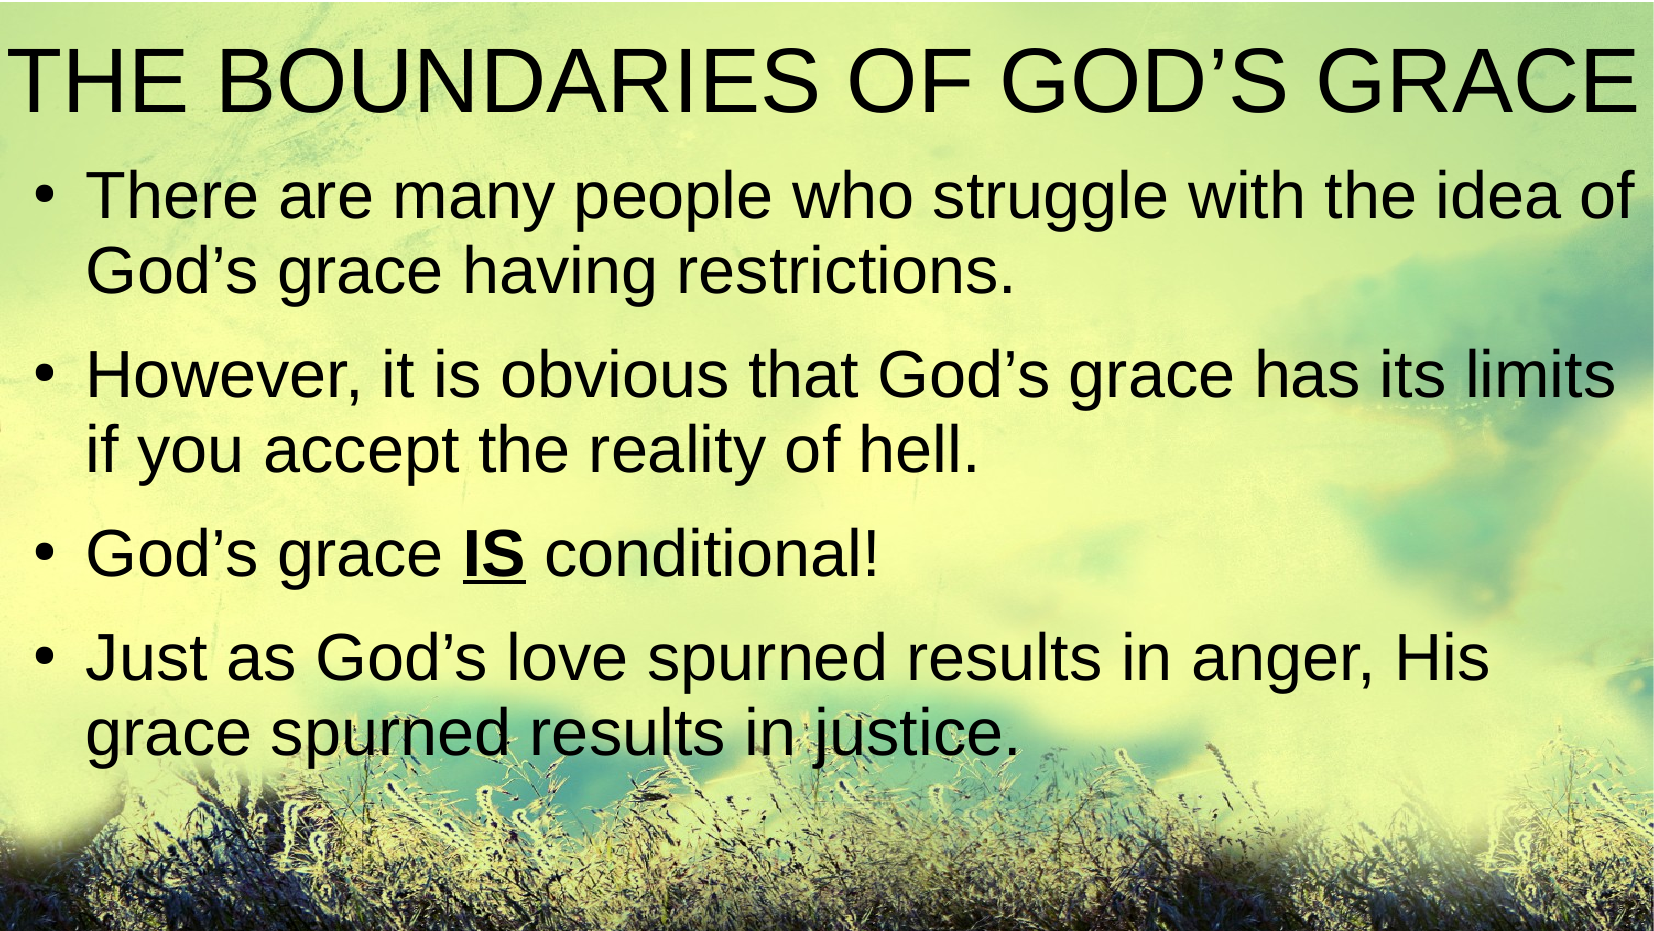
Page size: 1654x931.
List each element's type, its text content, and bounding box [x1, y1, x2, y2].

picture [0, 2, 1654, 931]
title THE BOUNDARIES OF GOD’S GRACE [0, 2, 1651, 158]
list There are many people who struggle with the idea of God’s grace having restrictions. However, it is obvious that God’s grace has its limits if you accept the reality of hell. God’s grace IS conditional! Just as God’s love spurned results in anger, His grace spurned results in justice. [15, 157, 1651, 826]
